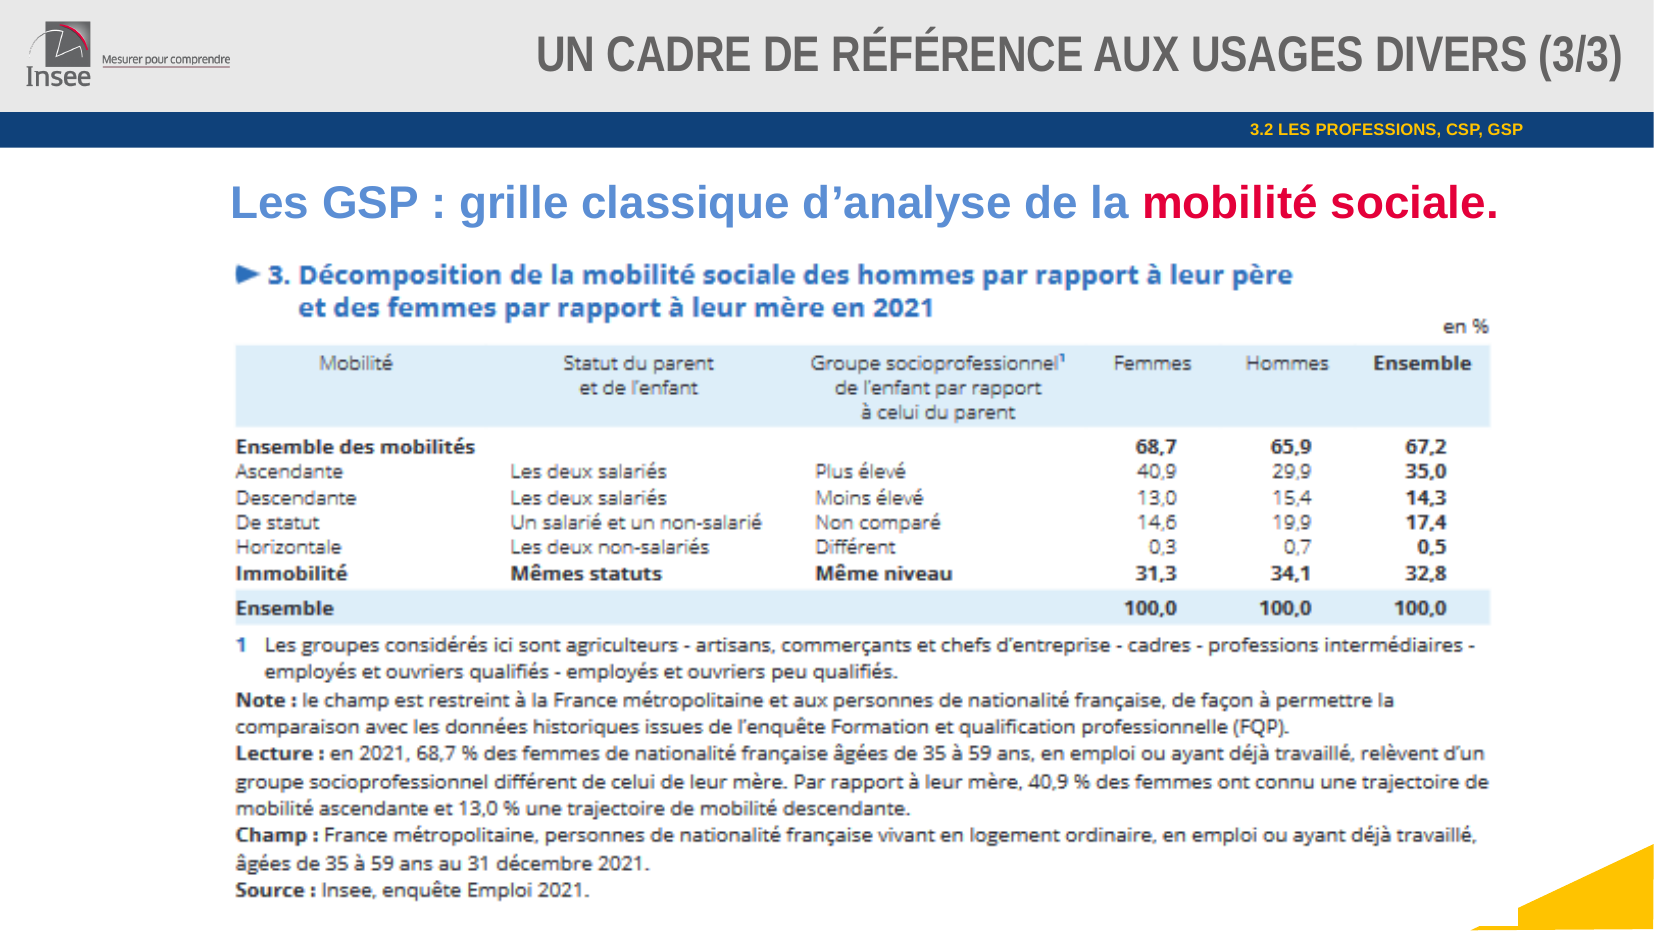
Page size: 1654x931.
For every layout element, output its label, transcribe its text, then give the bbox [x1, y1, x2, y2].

picture [23, 0, 230, 89]
title Un cadre de référence aux usages divers (3/3) [265, 0, 1625, 107]
list Les GSP : grille classique d’analyse de la mobilité sociale. [88, 177, 1536, 821]
picture [218, 252, 1518, 926]
